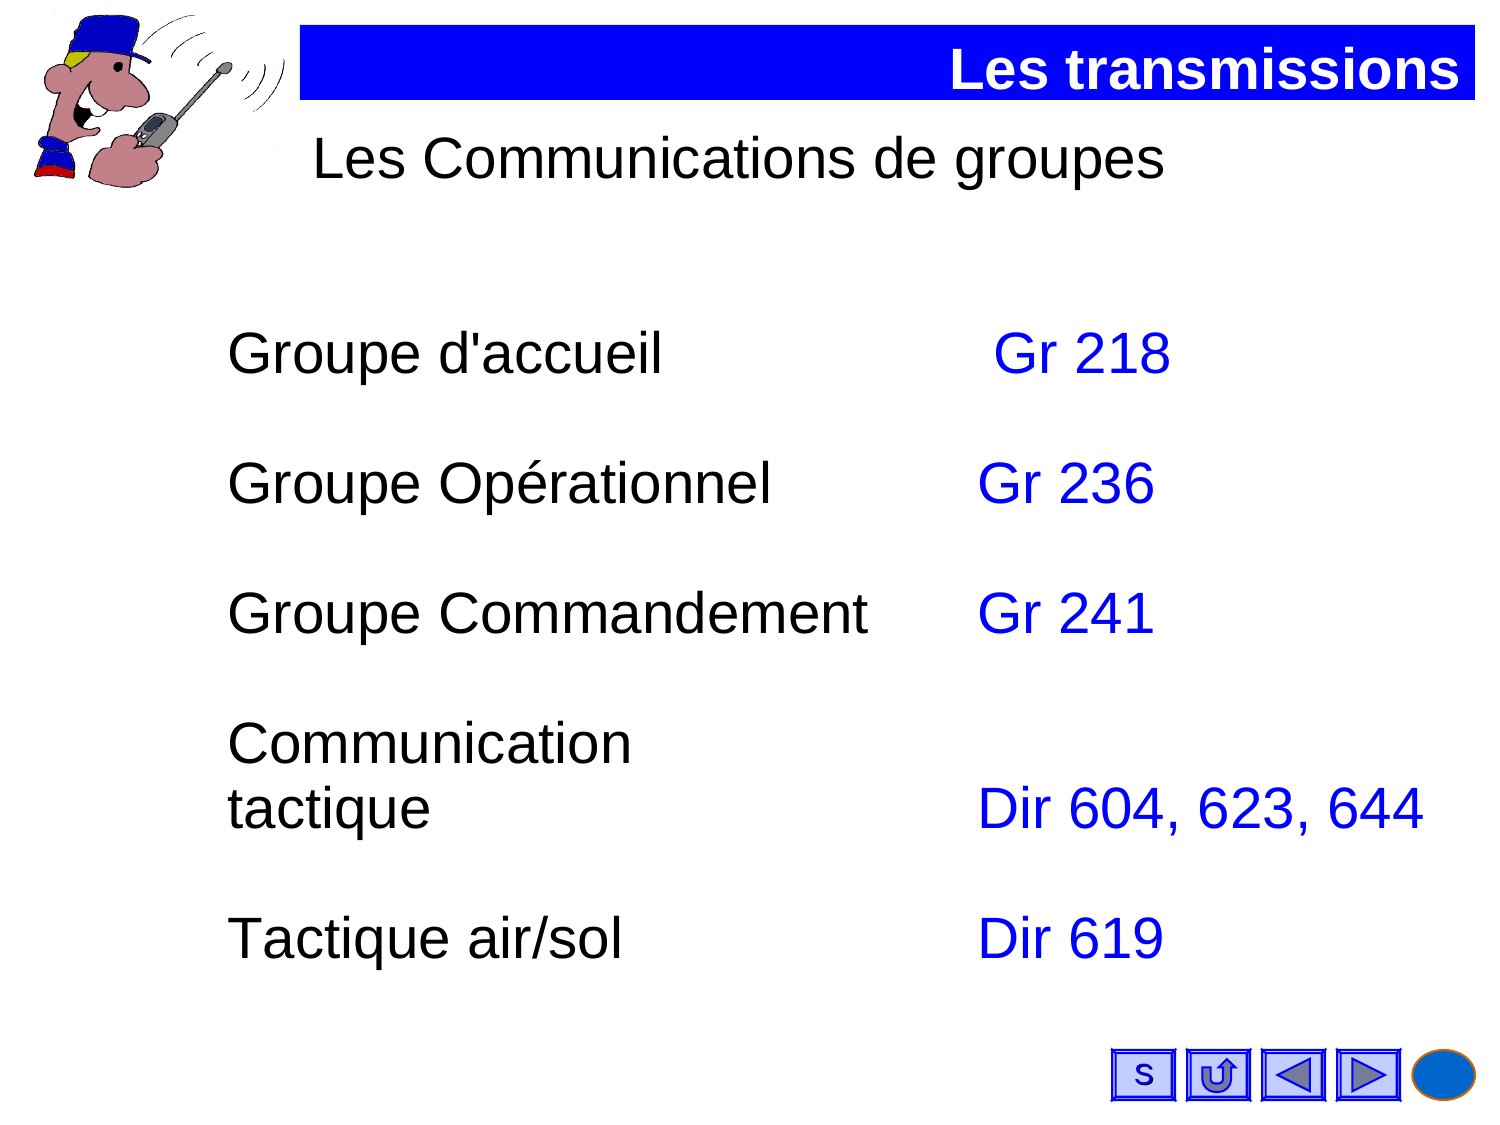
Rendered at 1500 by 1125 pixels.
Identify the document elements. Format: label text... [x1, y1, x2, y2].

text_box Groupe d'accueil Gr 218 Groupe Opérationnel Gr 236 Groupe Commandement Gr 241 Communication tactique Dir 604, 623, 644 Tactique air/sol Dir 619 [212, 312, 1388, 934]
text_box Les transmissions [934, 29, 1477, 111]
text_box Les Communications de groupes [297, 118, 1182, 198]
text_box [1412, 1049, 1476, 1101]
picture [0, 0, 296, 207]
